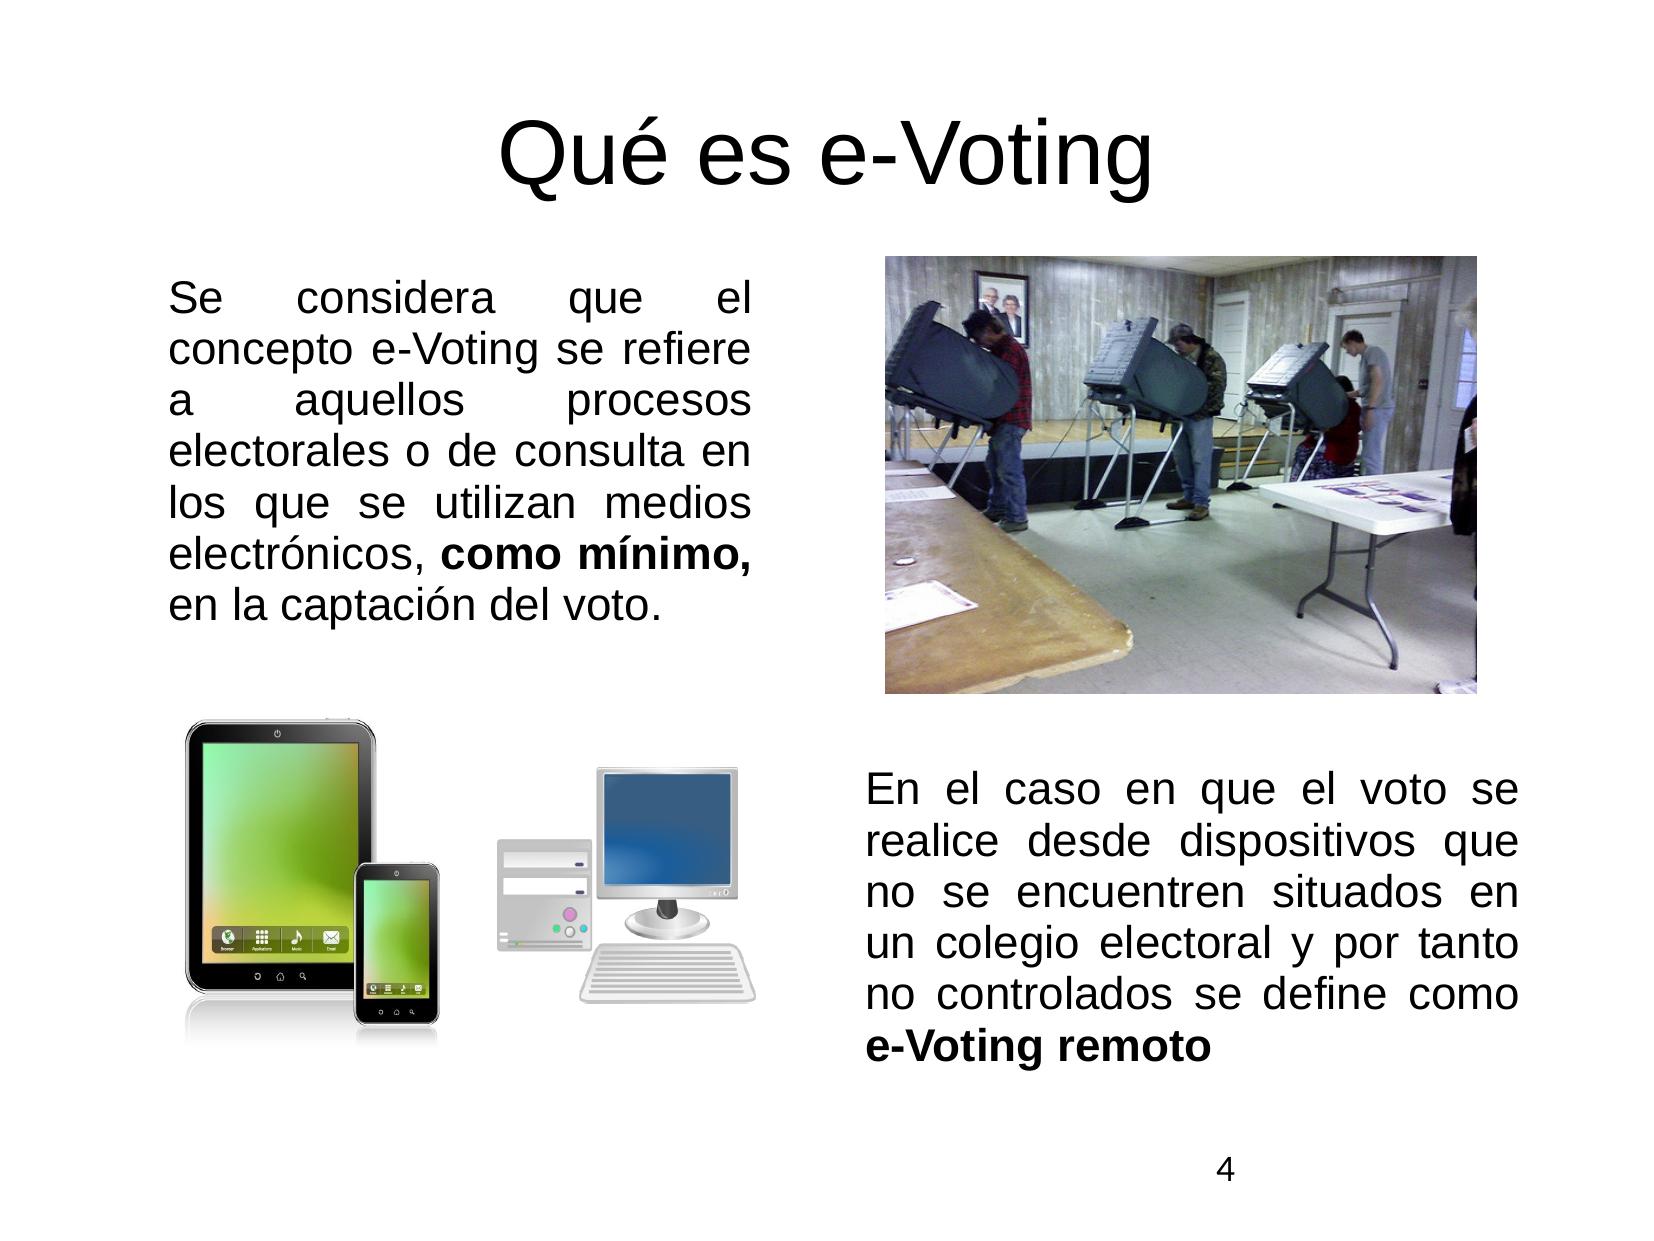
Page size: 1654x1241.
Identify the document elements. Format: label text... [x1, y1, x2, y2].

picture [153, 661, 473, 1049]
text_box En el caso en que el voto se realice desde dispositivos que no se encuentren situados en un colegio electoral y por tanto no controlados se define como e-Voting remoto [850, 755, 1536, 1079]
title Qué es e-Voting [82, 49, 1571, 257]
text_box <número> [1201, 1136, 1588, 1203]
text_box Se considera que el concepto e-Voting se refiere a aquellos procesos electorales o de consulta en los que se utilizan medios electrónicos, como mínimo, en la captación del voto. [153, 264, 768, 638]
picture [497, 767, 756, 1004]
picture [885, 256, 1477, 694]
